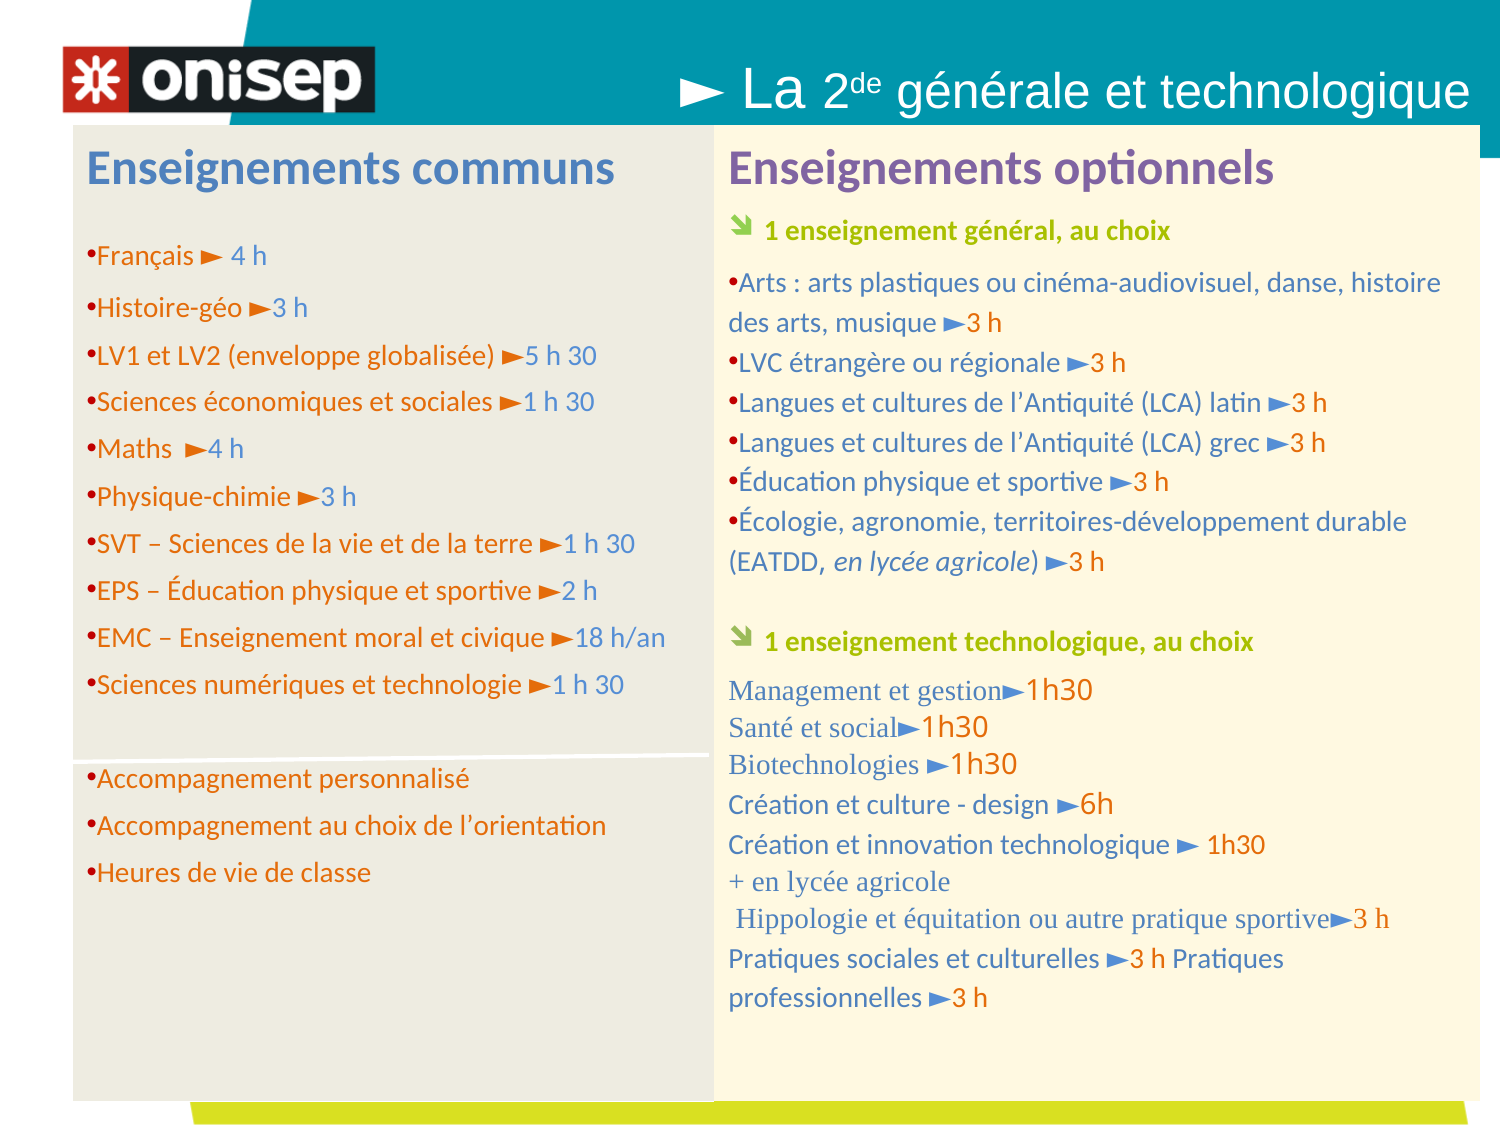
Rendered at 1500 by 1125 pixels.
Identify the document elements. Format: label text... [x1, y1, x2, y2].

picture [0, 0, 1500, 1125]
text_box ► La 2de générale et technologique [184, 42, 1500, 129]
table_header Enseignements optionnels 1 enseignement général, au choix Arts : arts plastiques ou cinéma-audiovisuel, danse, histoire des arts, musique ►3 h LVC étrangère ou régionale ►3 h Langues et cultures de l’Antiquité (LCA) latin ►3 h Langues et cultures de l’Antiquité (LCA) grec ►3 h Éducation physique et sportive ►3 h Écologie, agronomie, territoires-développement durable (EATDD, en lycée agricole) ►3 h 1 enseignement technologique, au choix Management et gestion►1h30 Santé et social►1h30 Biotechnologies ►1h30 Création et culture - design ►6h Création et innovation technologique ► 1h30 + en lycée agricole Hippologie et équitation ou autre pratique sportive►3 h Pratiques sociales et culturelles ►3 h Pratiques professionnelles ►3 h [714, 129, 1480, 1101]
table_header Enseignements communs Français ► 4 h Histoire-géo ►3 h LV1 et LV2 (enveloppe globalisée) ►5 h 30 Sciences économiques et sociales ►1 h 30 Maths ►4 h Physique-chimie ►3 h SVT – Sciences de la vie et de la terre ►1 h 30 EPS – Éducation physique et sportive ►2 h EMC – Enseignement moral et civique ►18 h/an Sciences numériques et technologie ►1 h 30 Accompagnement personnalisé Accompagnement au choix de l’orientation Heures de vie de classe [73, 125, 714, 1101]
